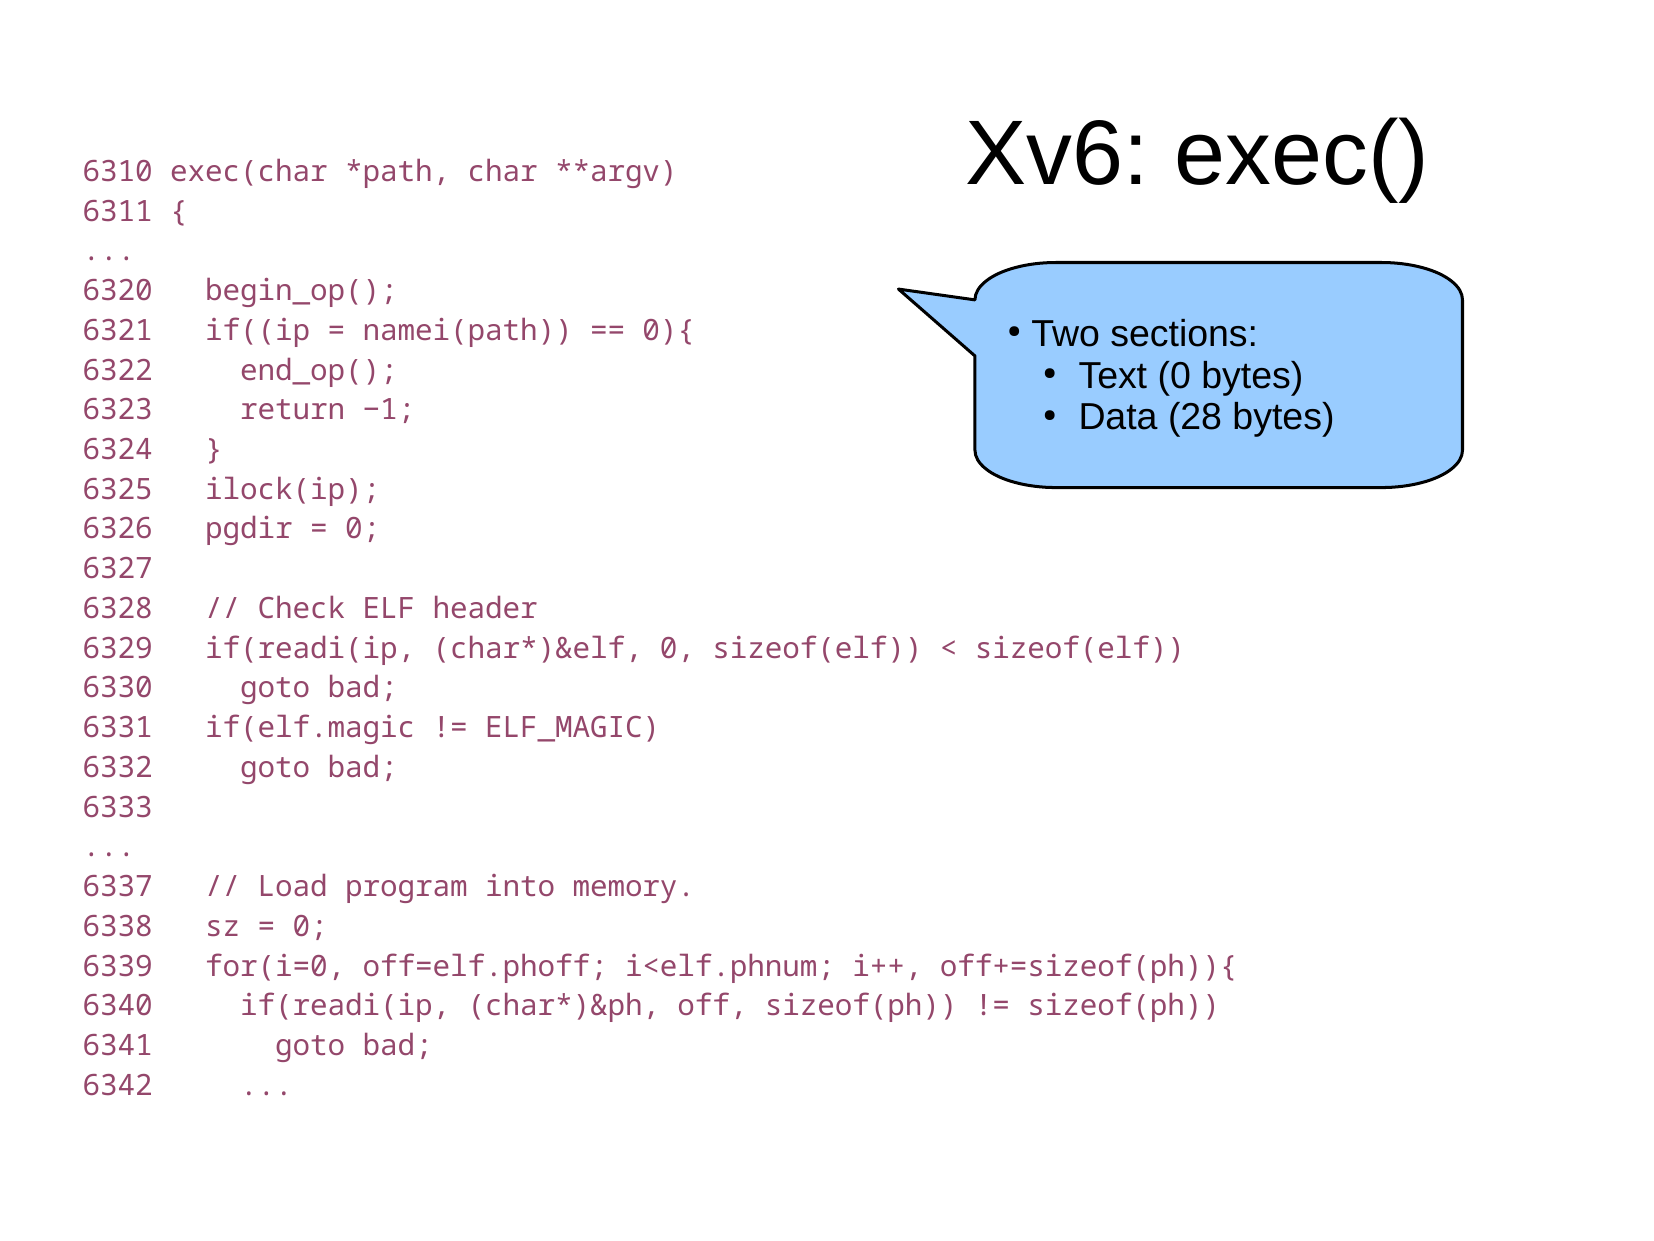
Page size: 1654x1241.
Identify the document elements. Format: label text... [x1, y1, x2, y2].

list 6310 exec(char *path, char **argv) 6311 { ... 6320 begin_op(); 6321 if((ip = namei(path)) == 0){ 6322 end_op(); 6323 return −1; 6324 } 6325 ilock(ip); 6326 pgdir = 0; 6327 6328 // Check ELF header 6329 if(readi(ip, (char*)&elf, 0, sizeof(elf)) < sizeof(elf)) 6330 goto bad; 6331 if(elf.magic != ELF_MAGIC) 6332 goto bad; 6333 ... 6337 // Load program into memory. 6338 sz = 0; 6339 for(i=0, off=elf.phoff; i<elf.phnum; i++, off+=sizeof(ph)){ 6340 if(readi(ip, (char*)&ph, off, sizeof(ph)) != sizeof(ph)) 6341 goto bad; 6342 ... [82, 150, 1571, 1126]
title Xv6: exec() [825, 49, 1571, 150]
text_box Two sections: Text (0 bytes) Data (28 bytes) [898, 262, 1463, 488]
